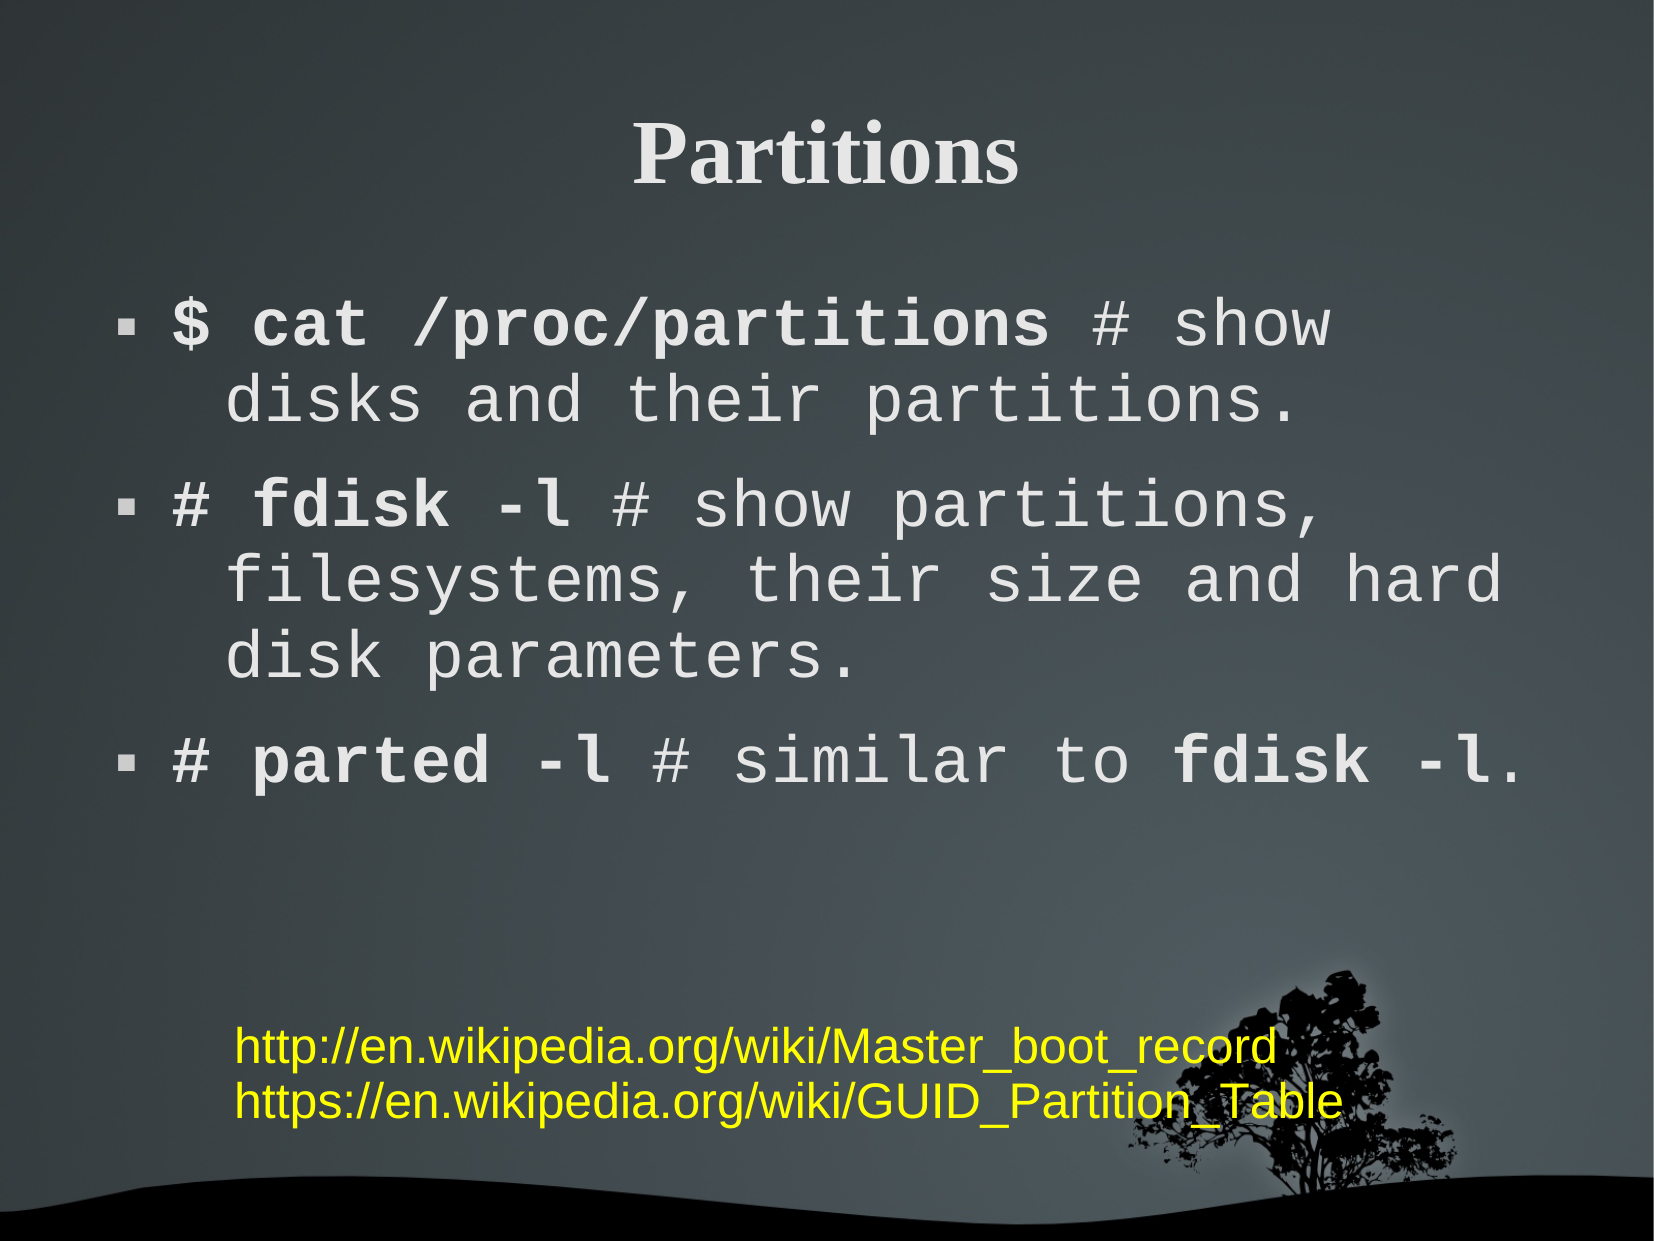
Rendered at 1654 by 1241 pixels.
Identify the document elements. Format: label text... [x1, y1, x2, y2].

title Partitions [82, 49, 1571, 257]
text_box http://en.wikipedia.org/wiki/Master_boot_record https://en.wikipedia.org/wiki/GUID_Partition_Table [219, 1010, 1475, 1137]
list $ cat /proc/partitions # show disks and their partitions. # fdisk -l # show partitions, filesystems, their size and hard disk parameters. # parted -l # similar to fdisk -l. [82, 290, 1571, 1109]
picture [0, 0, 1654, 1241]
